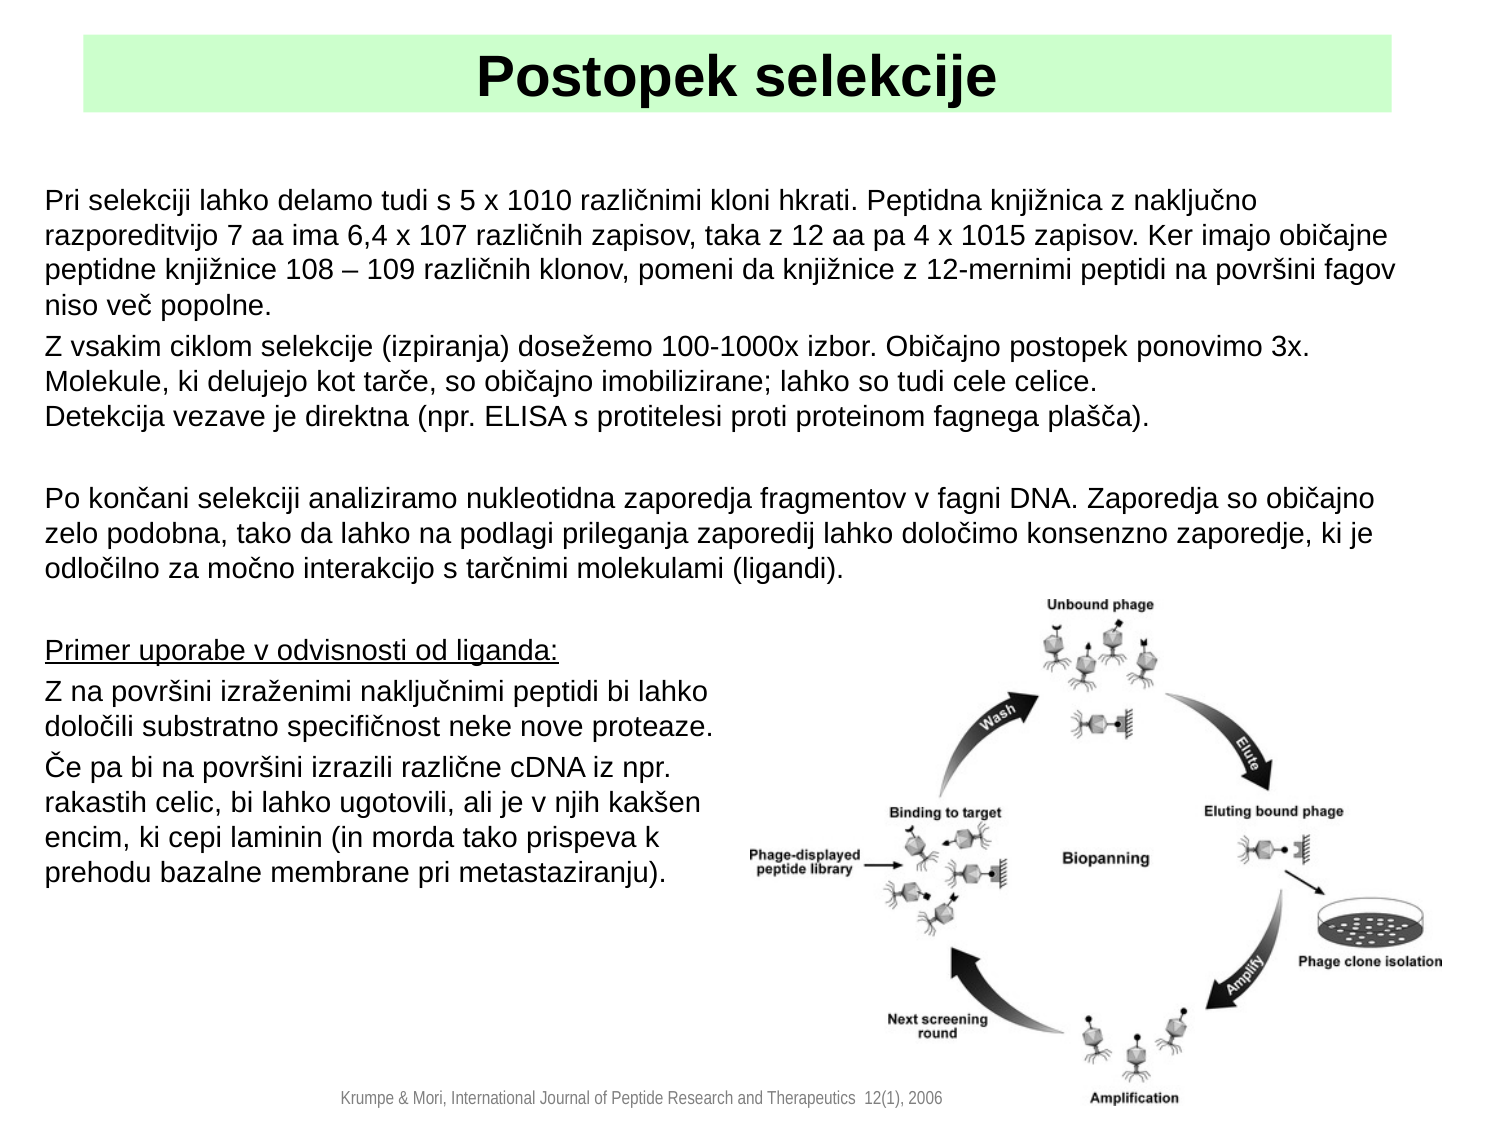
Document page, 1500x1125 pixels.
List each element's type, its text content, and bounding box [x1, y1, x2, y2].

text_box Krumpe & Mori, International Journal of Peptide Research and Therapeutics 12(1), 2006 [206, 1078, 957, 1116]
picture [750, 599, 1442, 1106]
list Pri selekciji lahko delamo tudi s 5 x 1010 različnimi kloni hkrati. Peptidna knjižnica z naključno razporeditvijo 7 aa ima 6,4 x 107 različnih zapisov, taka z 12 aa pa 4 x 1015 zapisov. Ker imajo običajne peptidne knjižnice 108 – 109 različnih klonov, pomeni da knjižnice z 12-mernimi peptidi na površini fagov niso več popolne. Z vsakim ciklom selekcije (izpiranja) dosežemo 100-1000x izbor. Običajno postopek ponovimo 3x. Molekule, ki delujejo kot tarče, so običajno imobilizirane; lahko so tudi cele celice. Detekcija vezave je direktna (npr. ELISA s protitelesi proti proteinom fagnega plašča). Po končani selekciji analiziramo nukleotidna zaporedja fragmentov v fagni DNA. Zaporedja so običajno zelo podobna, tako da lahko na podlagi prileganja zaporedij lahko določimo konsenzno zaporedje, ki je odločilno za močno interakcijo s tarčnimi molekulami (ligandi). Primer uporabe v odvisnosti od liganda: Z na površini izraženimi naključnimi peptidi bi lahko določili substratno specifičnost neke nove proteaze. Če pa bi na površini izrazili različne cDNA iz npr. rakastih celic, bi lahko ugotovili, ali je v njih kakšen encim, ki cepi laminin (in morda tako prispeva k prehodu bazalne membrane pri metastaziranju). [29, 173, 1450, 1082]
title Postopek selekcije [83, 34, 1392, 113]
